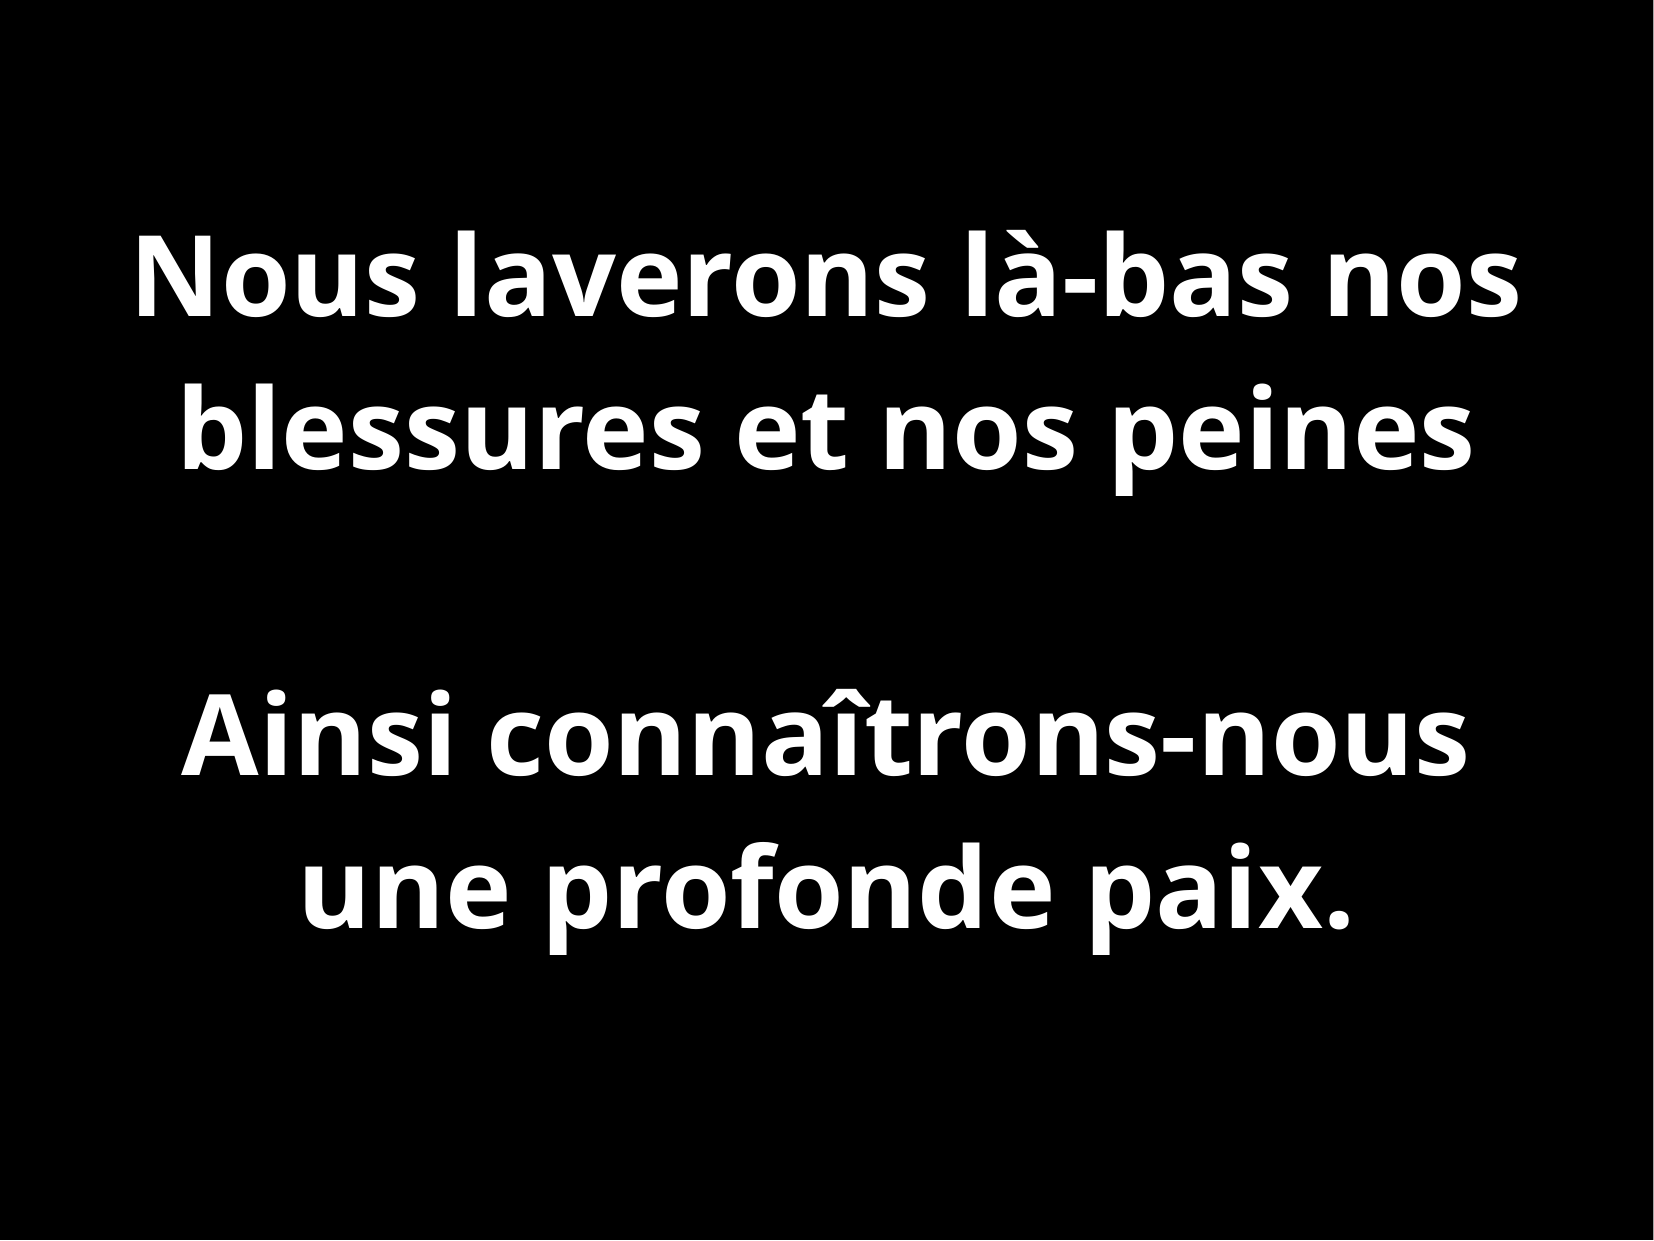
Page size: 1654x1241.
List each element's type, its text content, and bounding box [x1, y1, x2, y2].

subtitle Nous laverons là-bas nos blessures et nos peines Ainsi connaîtrons-nous une profonde paix. [82, 49, 1571, 1109]
